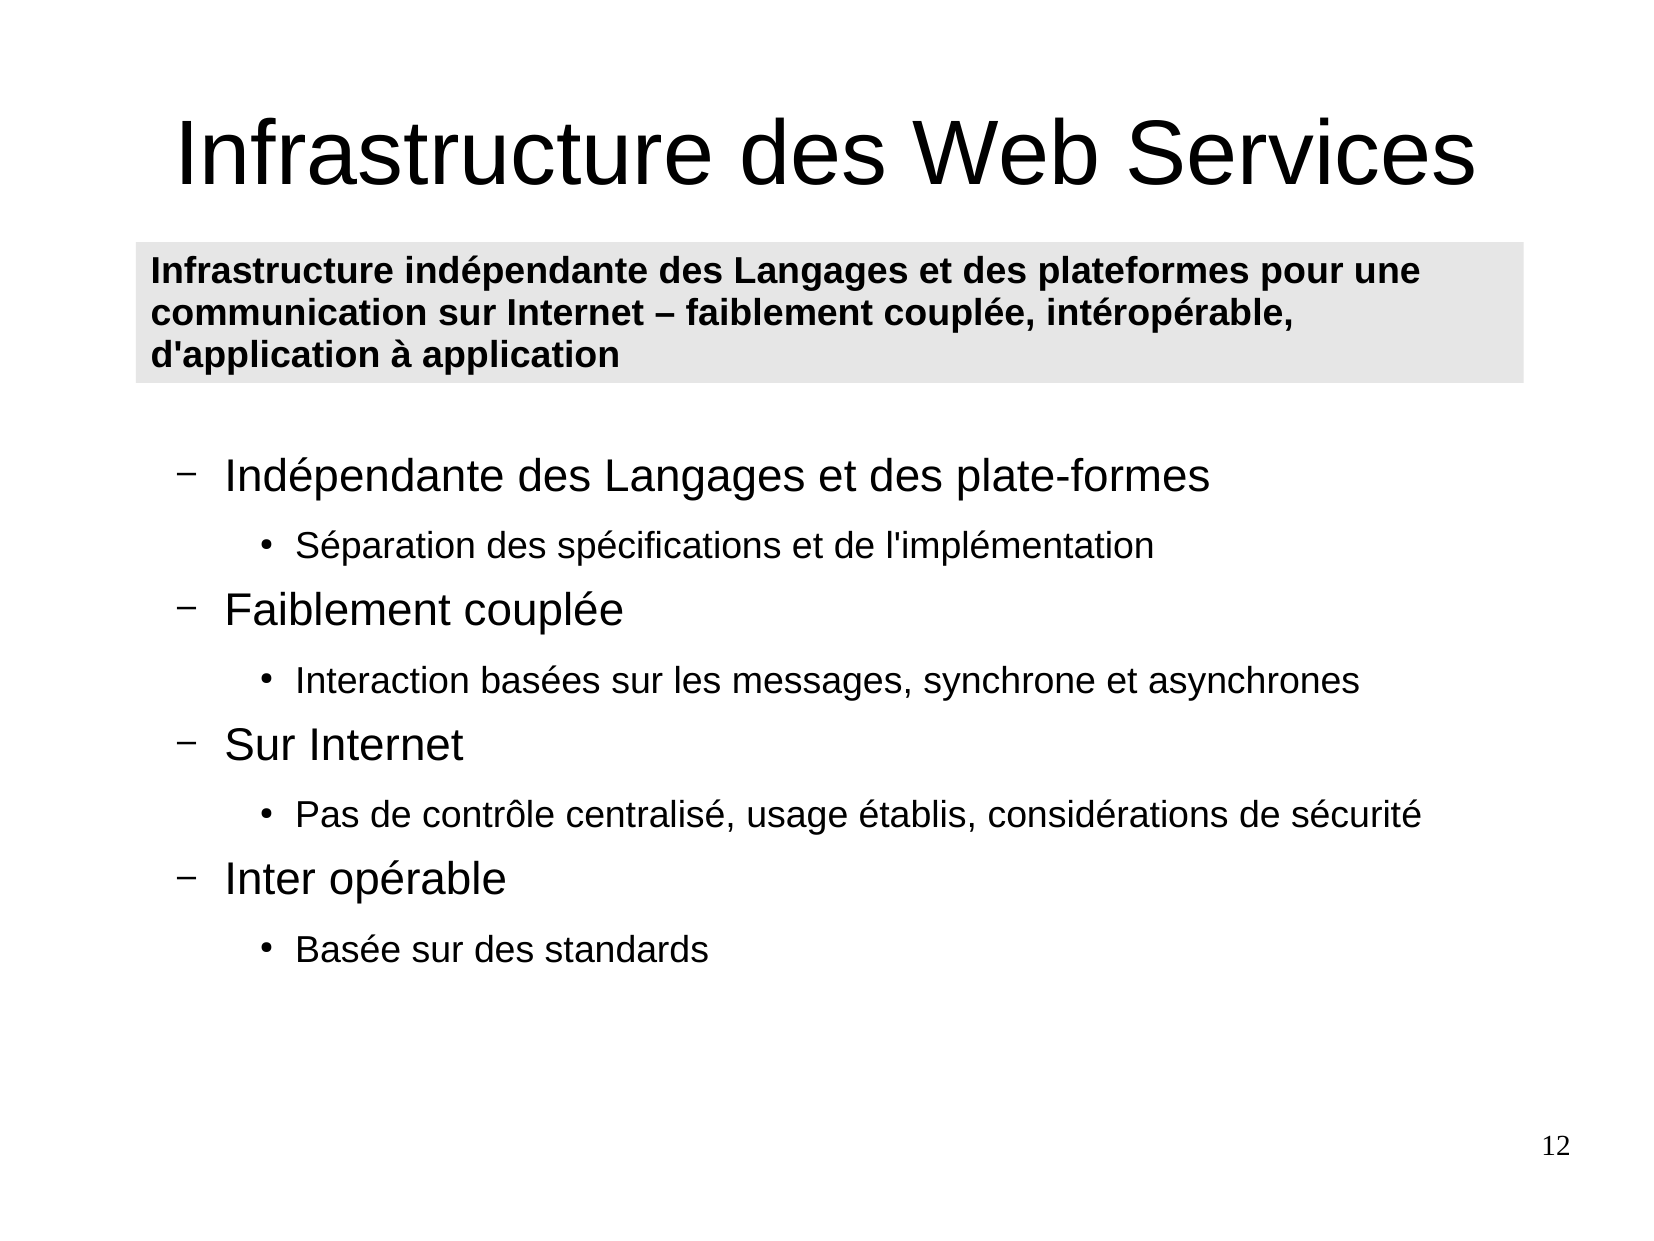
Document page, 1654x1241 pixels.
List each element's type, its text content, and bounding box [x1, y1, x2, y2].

title Infrastructure des Web Services [82, 56, 1571, 250]
text_box Infrastructure indépendante des Langages et des plateformes pour une communication sur Internet – faiblement couplée, intéropérable, d'application à application [135, 242, 1524, 383]
list Indépendante des Langages et des plate-formes Séparation des spécifications et de l'implémentation Faiblement couplée Interaction basées sur les messages, synchrone et asynchrones Sur Internet Pas de contrôle centralisé, usage établis, considérations de sécurité Inter opérable Basée sur des standards [82, 290, 1571, 1094]
